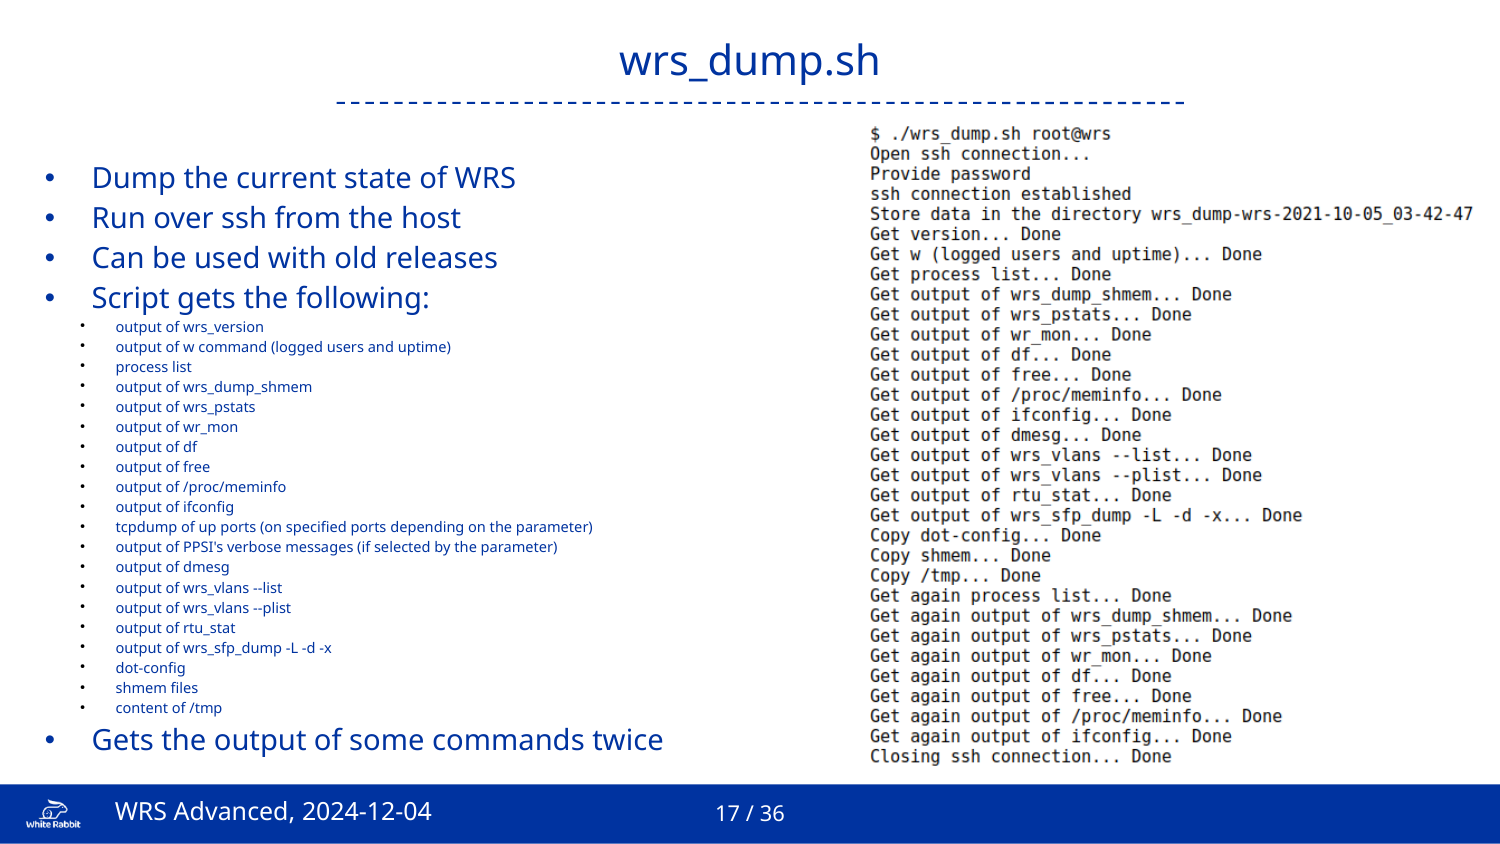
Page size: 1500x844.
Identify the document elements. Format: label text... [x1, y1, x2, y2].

picture [869, 123, 1489, 768]
slide_number <number> / 36 [0, 791, 1500, 837]
title wrs_dump.sh [0, 0, 1500, 117]
text_box Dump the current state of WRS Run over ssh from the host Can be used with old releases Script gets the following: output of wrs_version output of w command (logged users and uptime) process list output of wrs_dump_shmem output of wrs_pstats output of wr_mon output of df output of free output of /proc/meminfo output of ifconfig tcpdump of up ports (on specified ports depending on the parameter) output of PPSI's verbose messages (if selected by the parameter) output of dmesg output of wrs_vlans --list output of wrs_vlans --plist output of rtu_stat output of wrs_sfp_dump -L -d -x dot-config shmem files content of /tmp Gets the output of some commands twice [29, 146, 988, 805]
